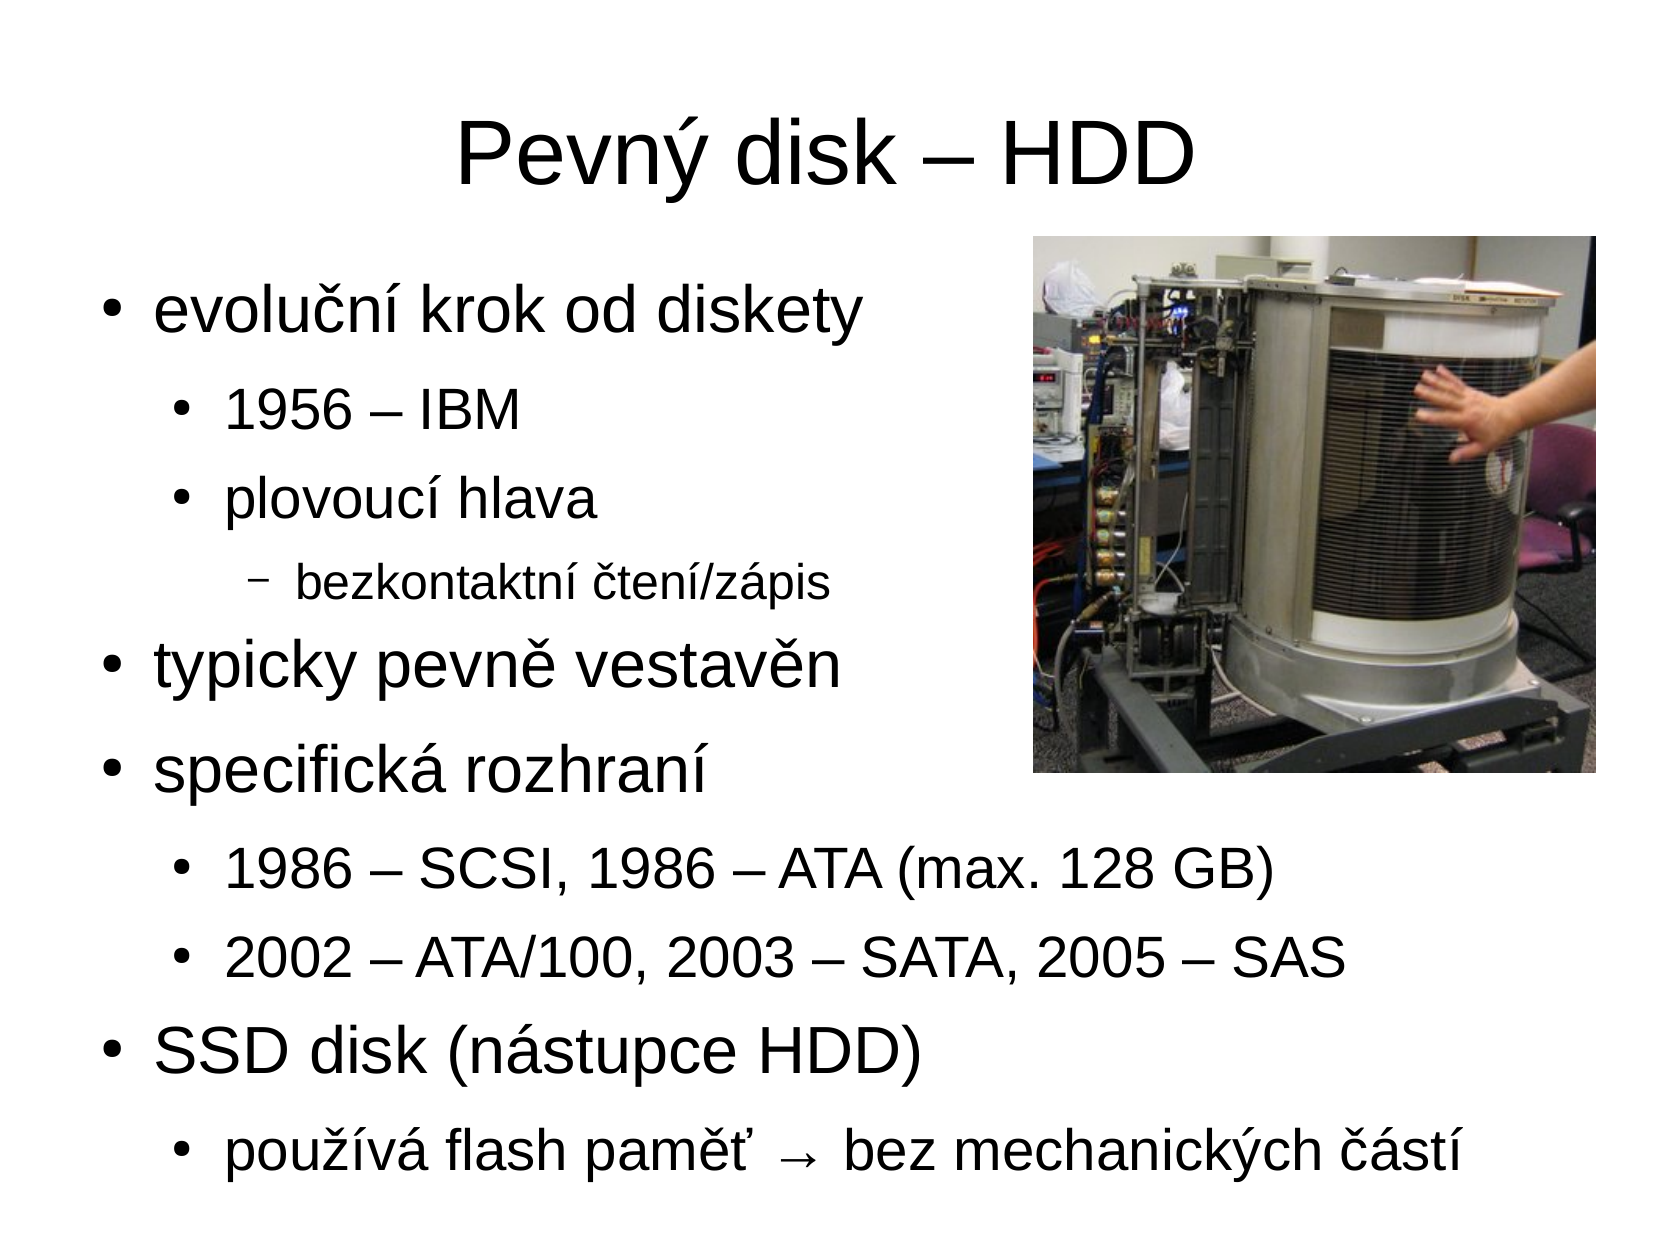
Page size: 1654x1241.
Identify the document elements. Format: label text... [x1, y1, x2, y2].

title Pevný disk – HDD [82, 56, 1571, 250]
list evoluční krok od diskety 1956 – IBM plovoucí hlava bezkontaktní čtení/zápis typicky pevně vestavěn specifická rozhraní 1986 – SCSI, 1986 – ATA (max. 128 GB) 2002 – ATA/100, 2003 – SATA, 2005 – SAS SSD disk (nástupce HDD) používá flash paměť → bez mechanických částí [82, 272, 1571, 1182]
picture [1033, 236, 1596, 773]
